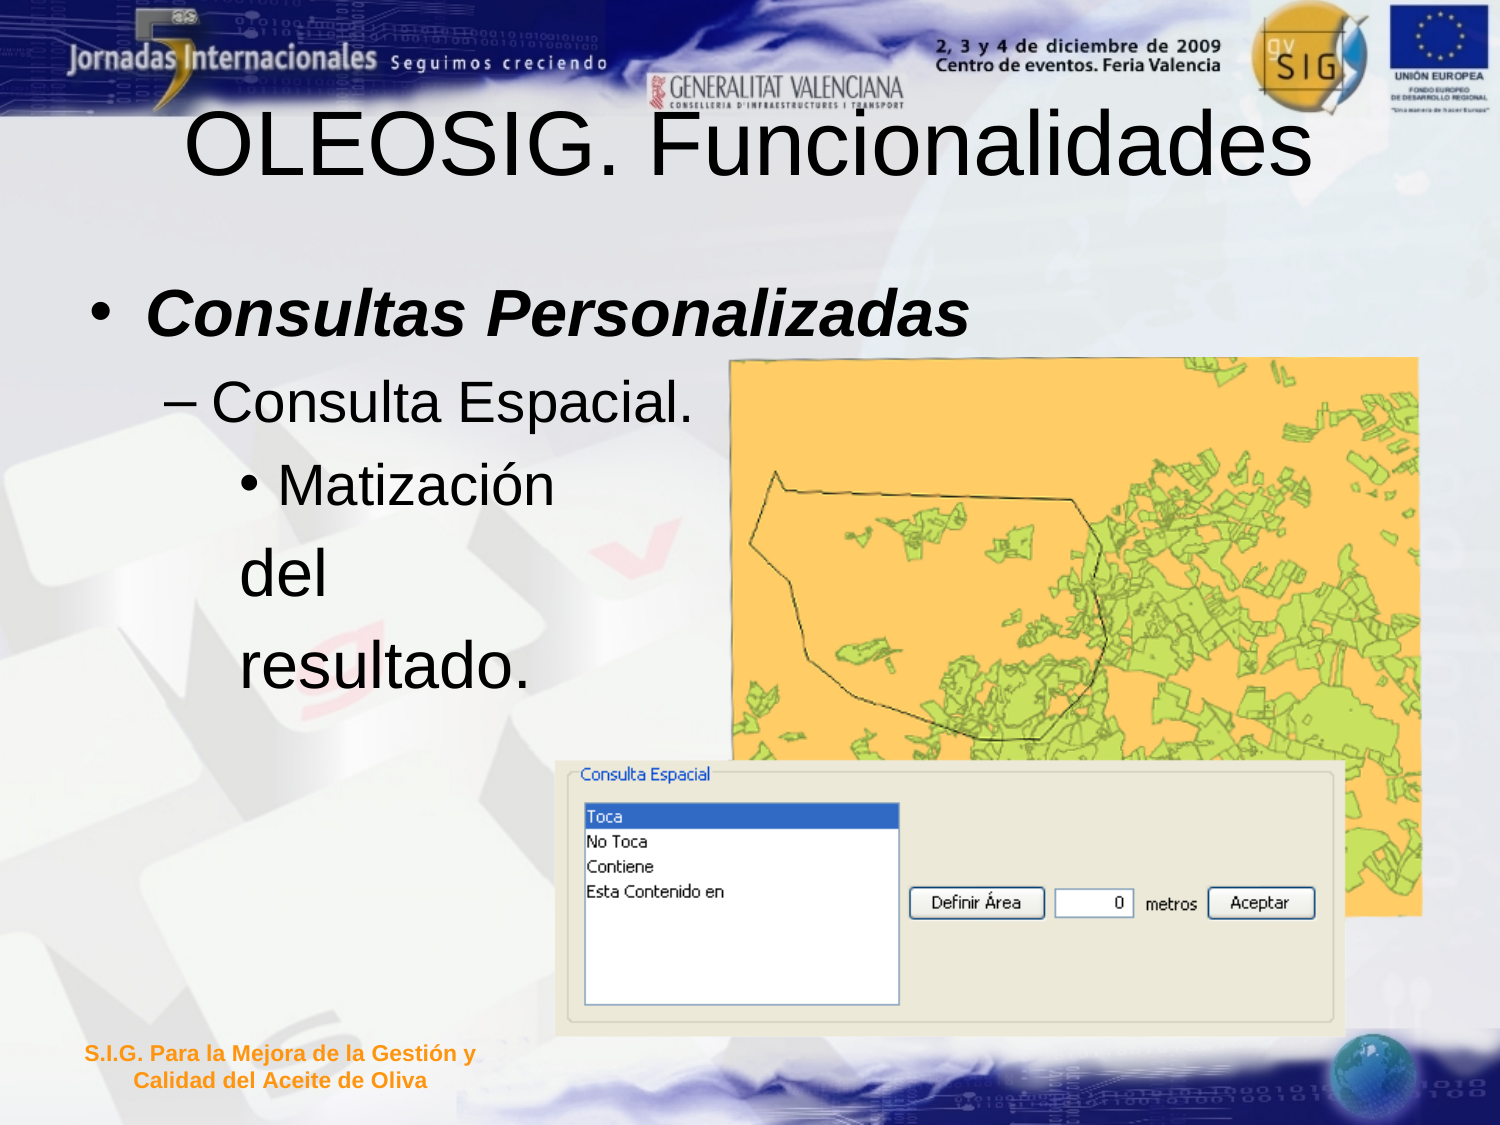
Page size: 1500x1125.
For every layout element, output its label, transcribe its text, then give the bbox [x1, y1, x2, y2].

title S.I.G. Para la Mejora de la Gestión y Calidad del Aceite de Oliva [59, 1003, 502, 1125]
picture [0, 0, 1500, 1125]
title OLEOSIG. Funcionalidades [75, 45, 1426, 233]
list Consultas Personalizadas Consulta Espacial. Matización del resultado. [75, 262, 1426, 1003]
